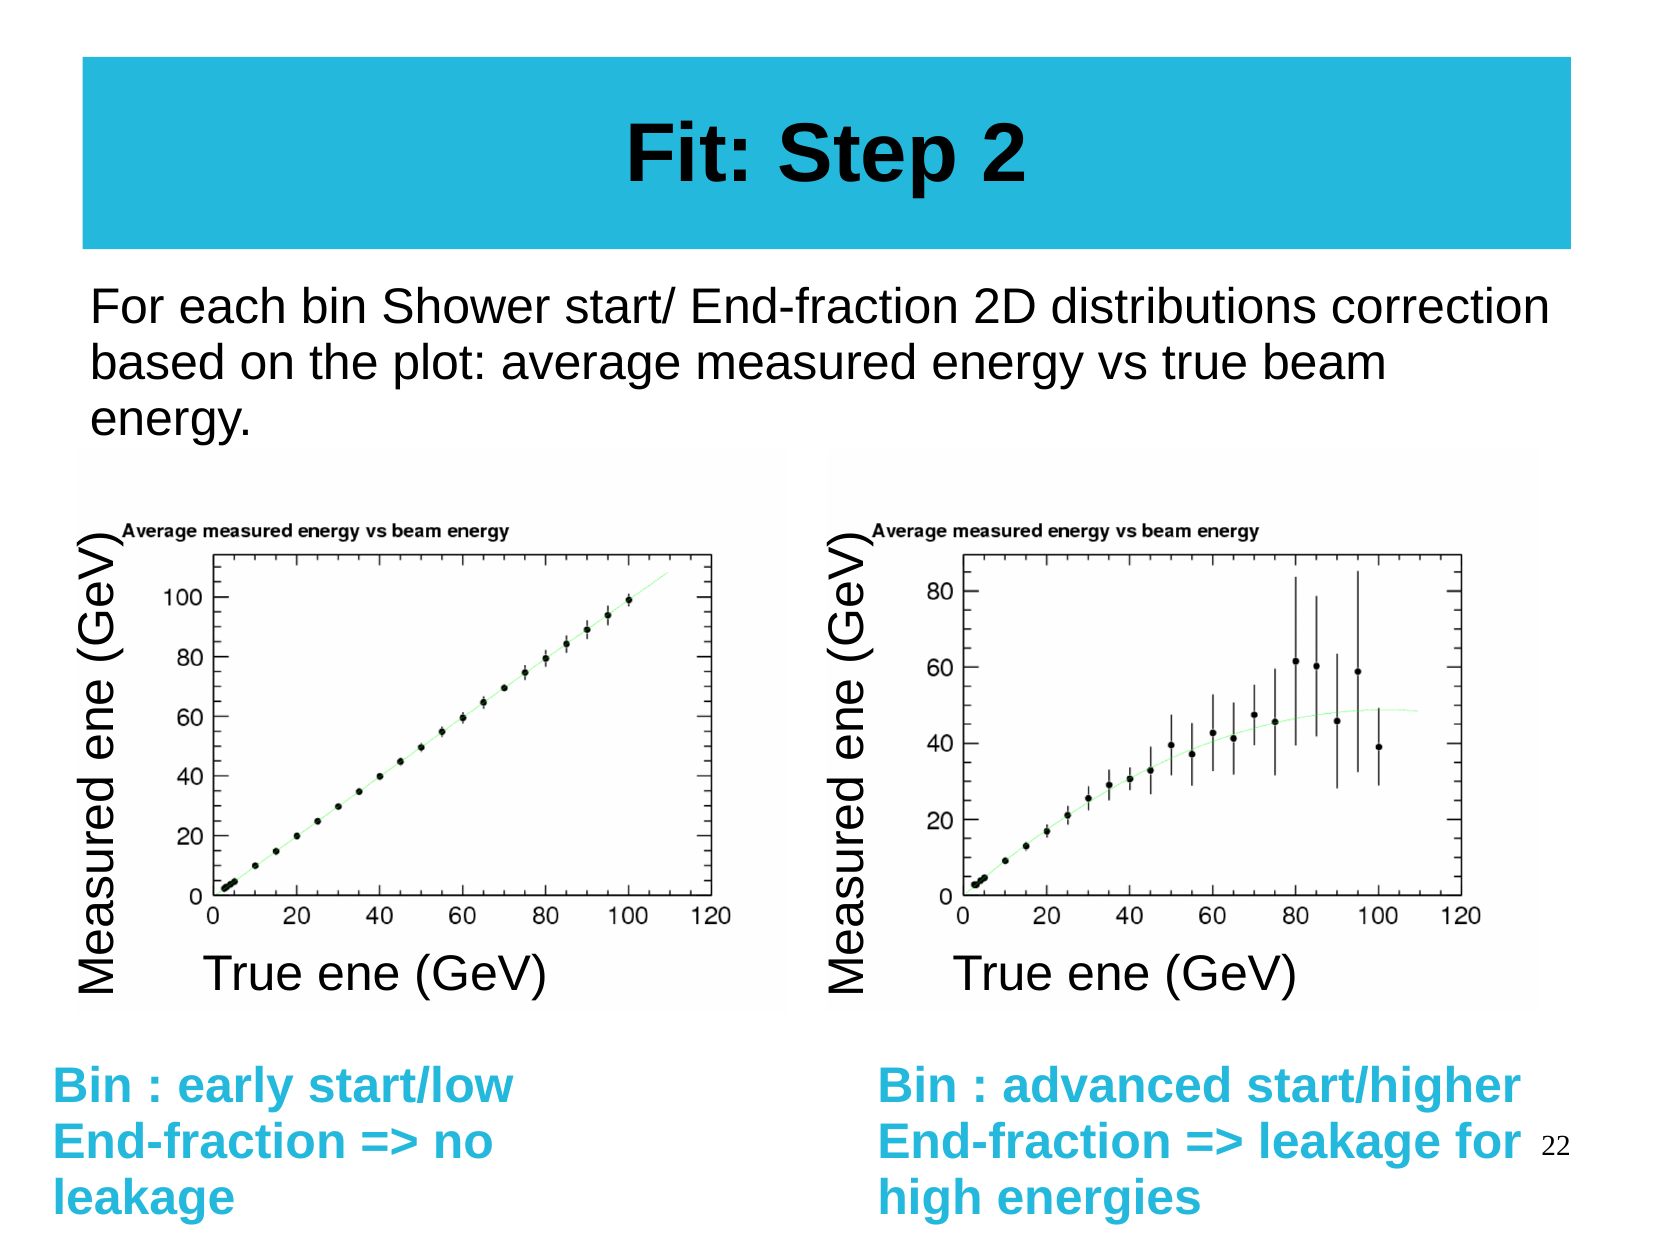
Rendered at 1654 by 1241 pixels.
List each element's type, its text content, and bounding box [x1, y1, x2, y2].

title Fit: Step 2 [82, 56, 1571, 250]
text_box For each bin Shower start/ End-fraction 2D distributions correction based on the plot: average measured energy vs true beam energy. [75, 270, 1576, 678]
text_box True ene (GeV) [187, 937, 751, 1013]
picture [887, 450, 1538, 1013]
picture [137, 450, 788, 1013]
text_box Bin : advanced start/higher End-fraction => leakage for high energies [862, 1050, 1538, 1233]
text_box Bin : early start/low End-fraction => no leakage [37, 1050, 601, 1233]
text_box Measured ene (GeV) [811, 450, 887, 1013]
text_box Measured ene (GeV) [61, 450, 137, 1013]
text_box True ene (GeV) [937, 937, 1501, 1013]
